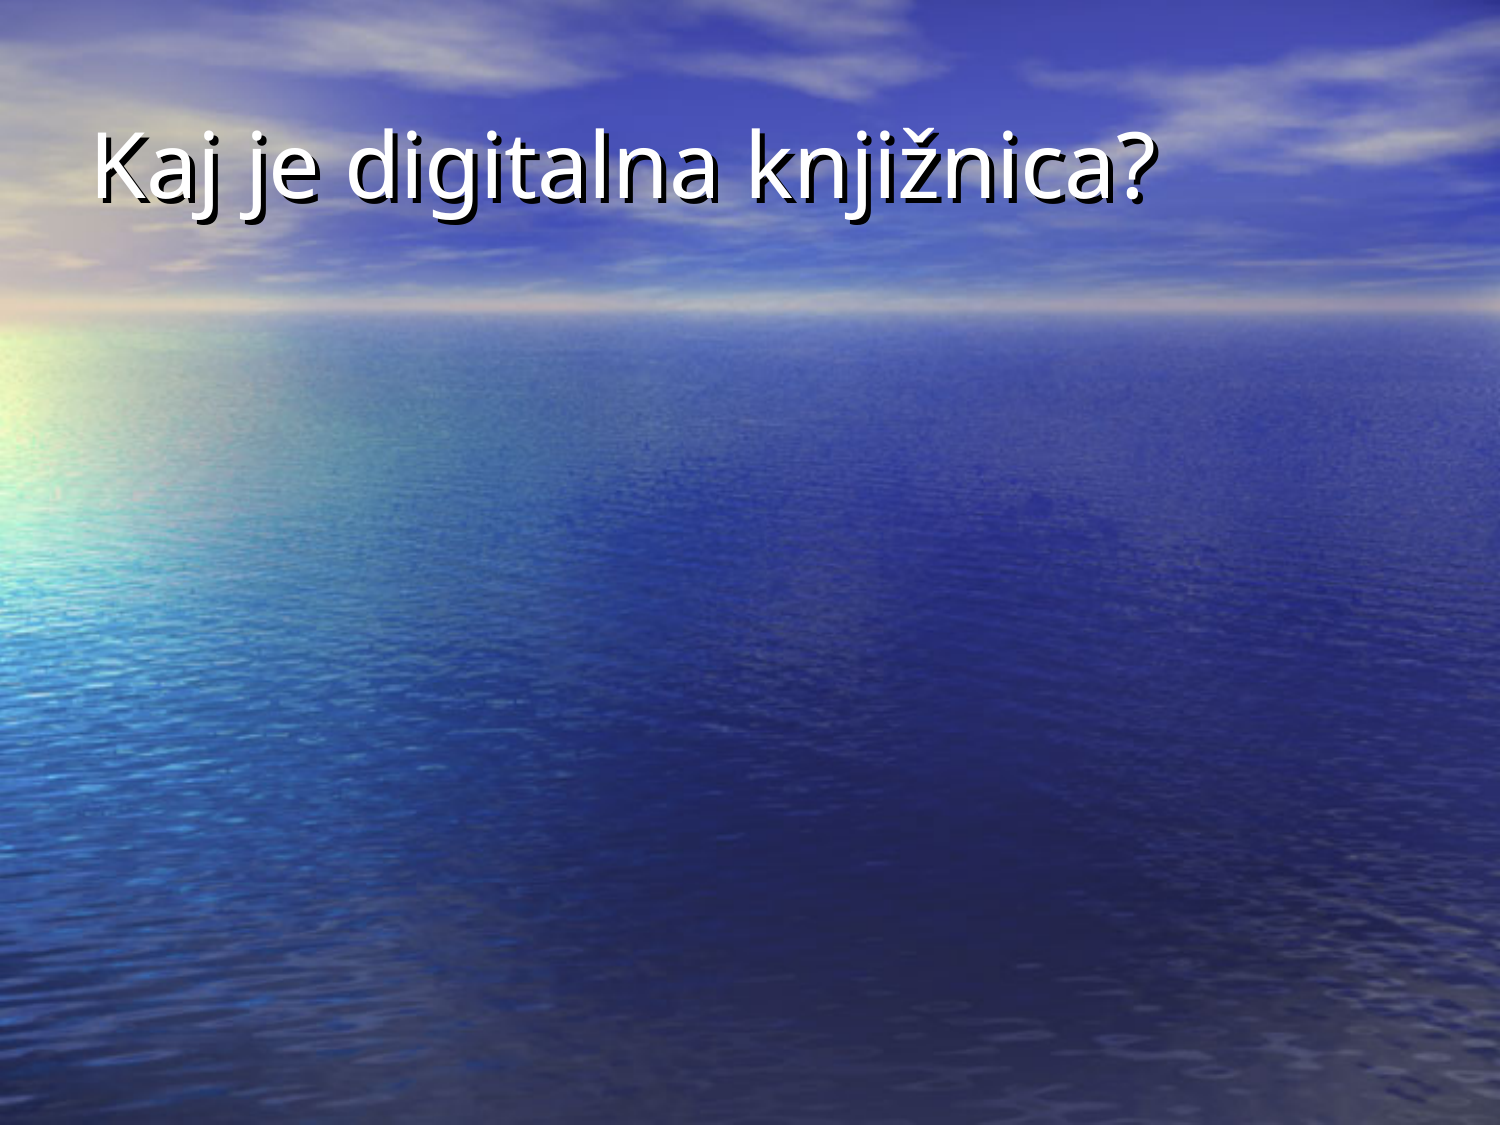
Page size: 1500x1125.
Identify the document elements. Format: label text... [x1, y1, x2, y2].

picture [0, 0, 1500, 1125]
title Kaj je digitalna knjižnica? [75, 47, 1426, 276]
